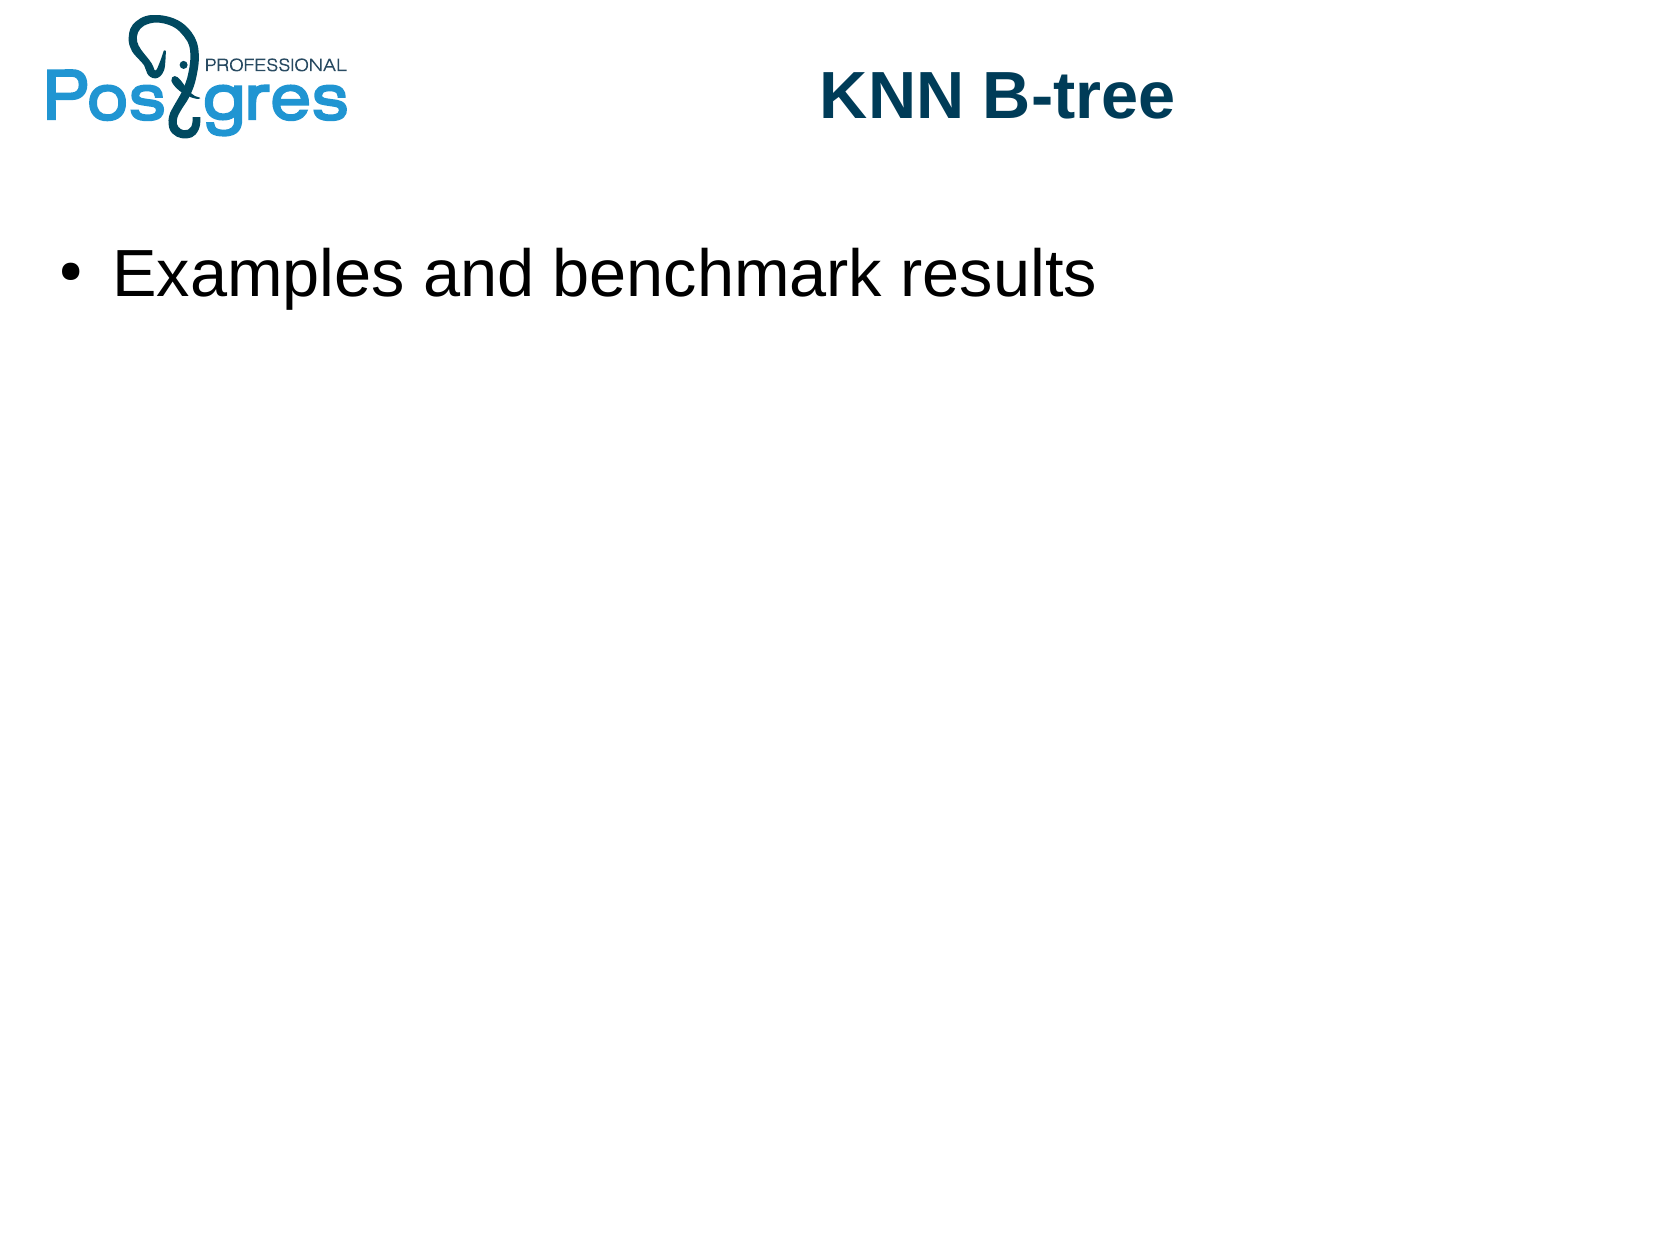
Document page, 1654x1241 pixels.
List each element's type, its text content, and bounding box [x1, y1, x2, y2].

title KNN B-tree [389, 49, 1607, 142]
list Examples and benchmark results [41, 236, 1601, 1193]
